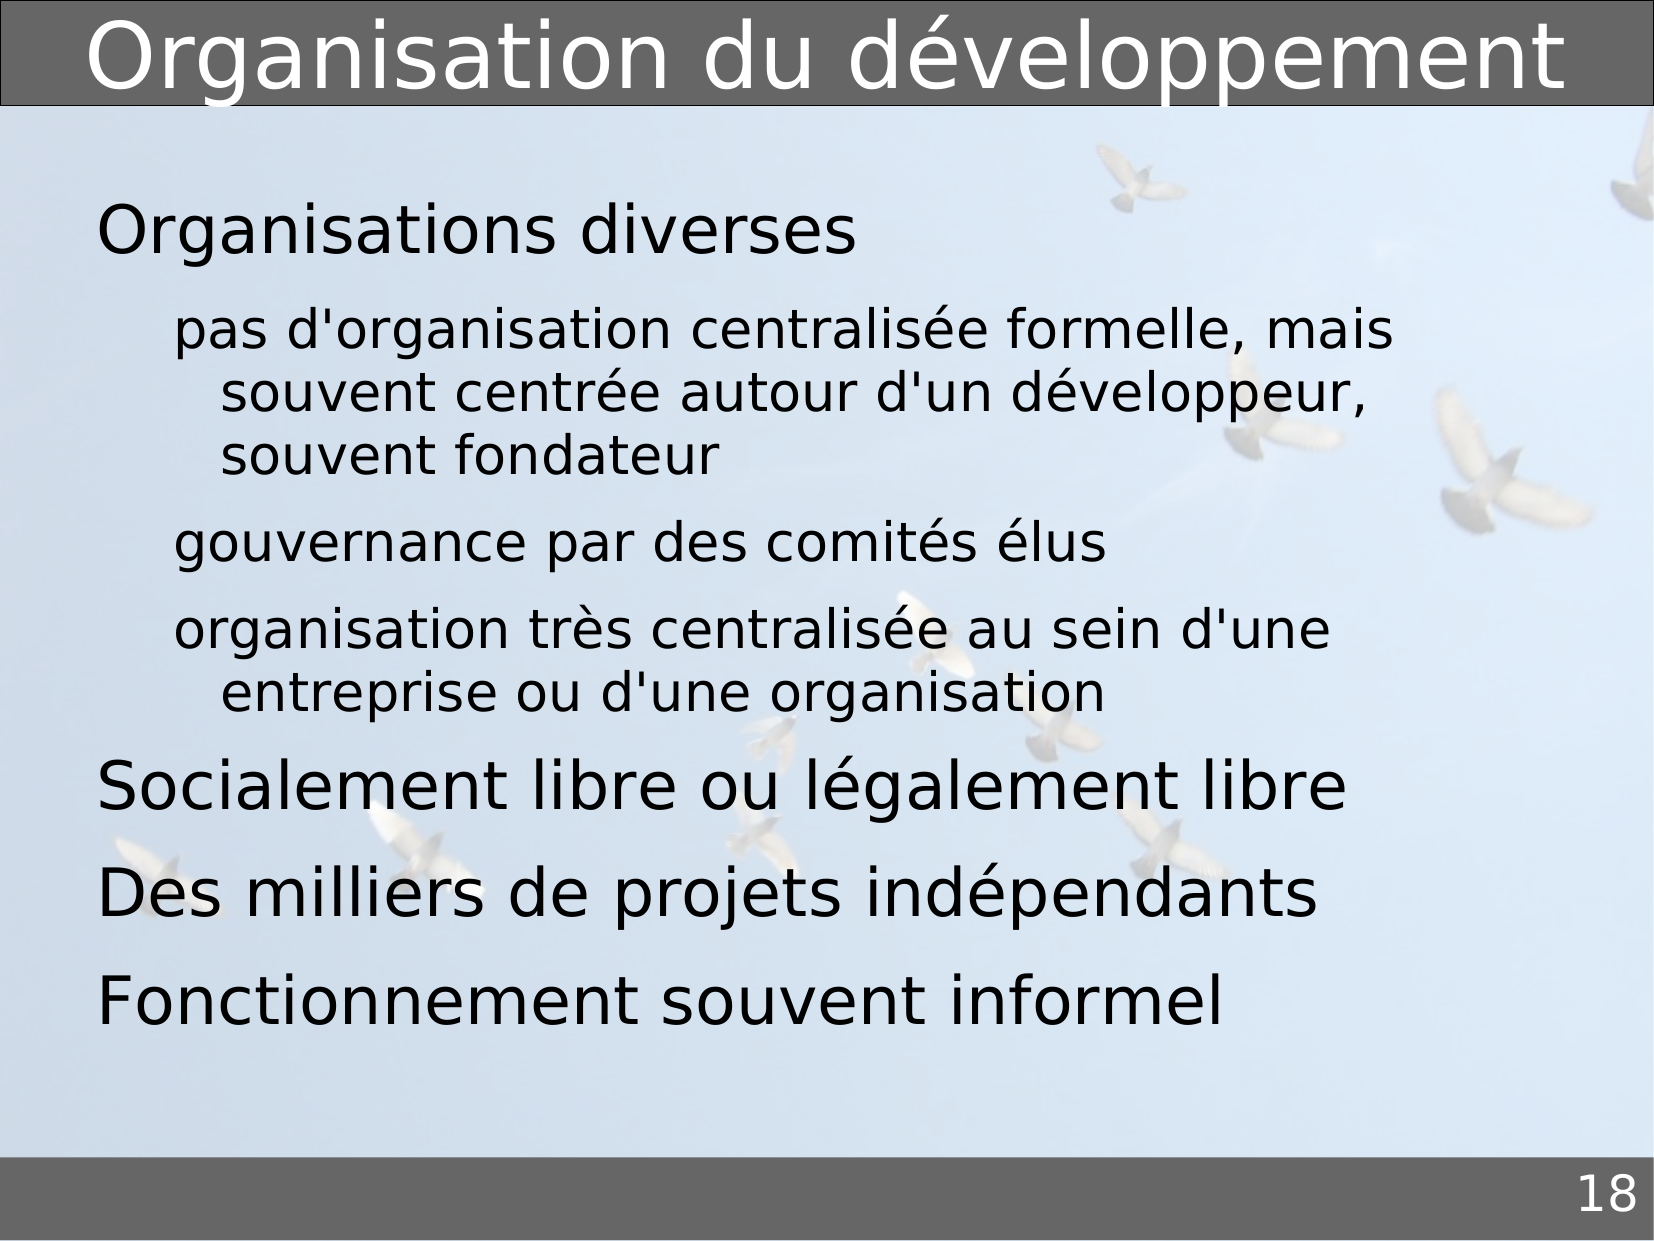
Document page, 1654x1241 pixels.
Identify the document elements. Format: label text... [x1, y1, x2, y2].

list Organisations diverses pas d'organisation centralisée formelle, mais souvent centrée autour d'un développeur, souvent fondateur gouvernance par des comités élus organisation très centralisée au sein d'une entreprise ou d'une organisation Socialement libre ou légalement libre Des milliers de projets indépendants Fonctionnement souvent informel [78, 191, 1563, 1040]
title Organisation du développement [0, 3, 1654, 111]
